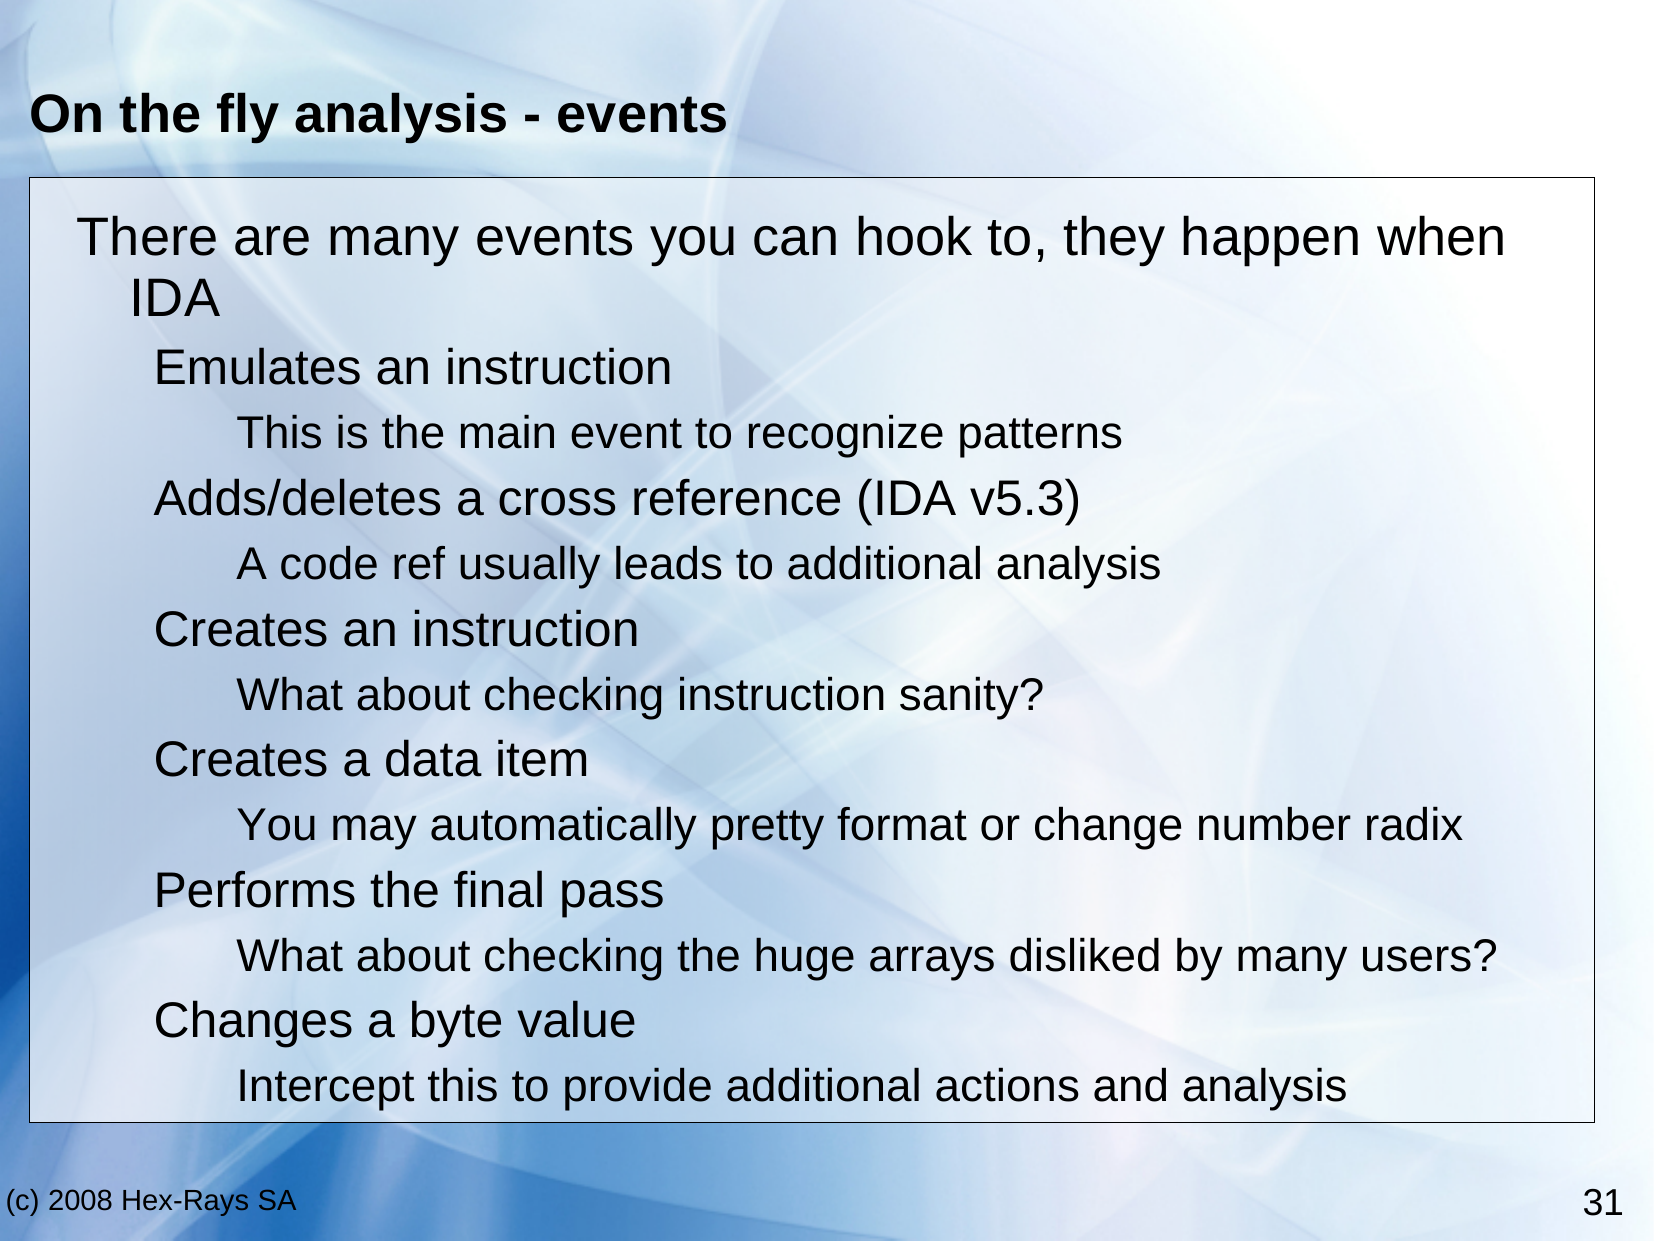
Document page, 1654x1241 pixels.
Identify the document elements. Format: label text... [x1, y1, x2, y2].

picture [0, 0, 1654, 1241]
title On the fly analysis - events [29, 49, 1506, 178]
list There are many events you can hook to, they happen when IDA Emulates an instruction This is the main event to recognize patterns Adds/deletes a cross reference (IDA v5.3) A code ref usually leads to additional analysis Creates an instruction What about checking instruction sanity? Creates a data item You may automatically pretty format or change number radix Performs the final pass What about checking the huge arrays disliked by many users? Changes a byte value Intercept this to provide additional actions and analysis [59, 206, 1536, 1123]
